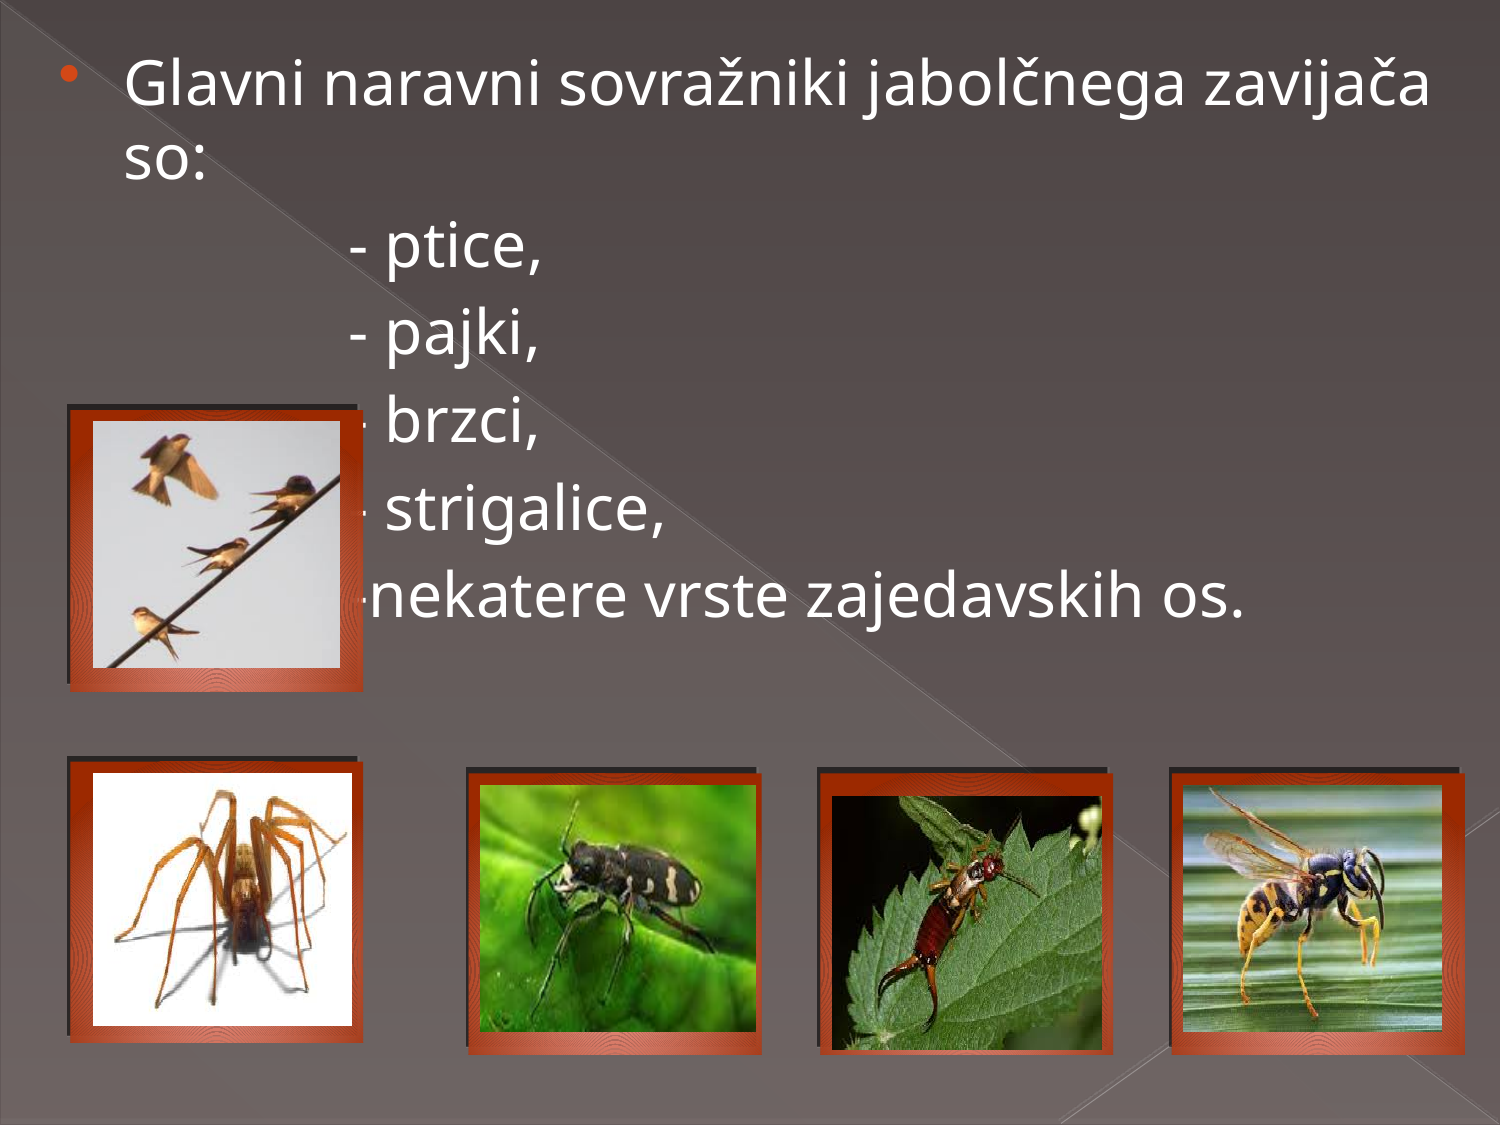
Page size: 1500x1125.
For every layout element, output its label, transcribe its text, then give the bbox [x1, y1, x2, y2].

text_box [70, 761, 364, 1043]
picture [480, 785, 756, 1032]
text_box [468, 773, 762, 1055]
list Glavni naravni sovražniki jabolčnega zavijača so: - ptice, - pajki, - brzci, - strigalice, -nekatere vrste zajedavskih os. [35, 35, 1454, 1102]
picture [93, 773, 352, 1026]
text_box [70, 410, 364, 692]
text_box [820, 773, 1114, 1055]
picture [832, 796, 1102, 1050]
picture [93, 421, 340, 668]
text_box [1171, 773, 1465, 1055]
picture [1183, 785, 1442, 1032]
